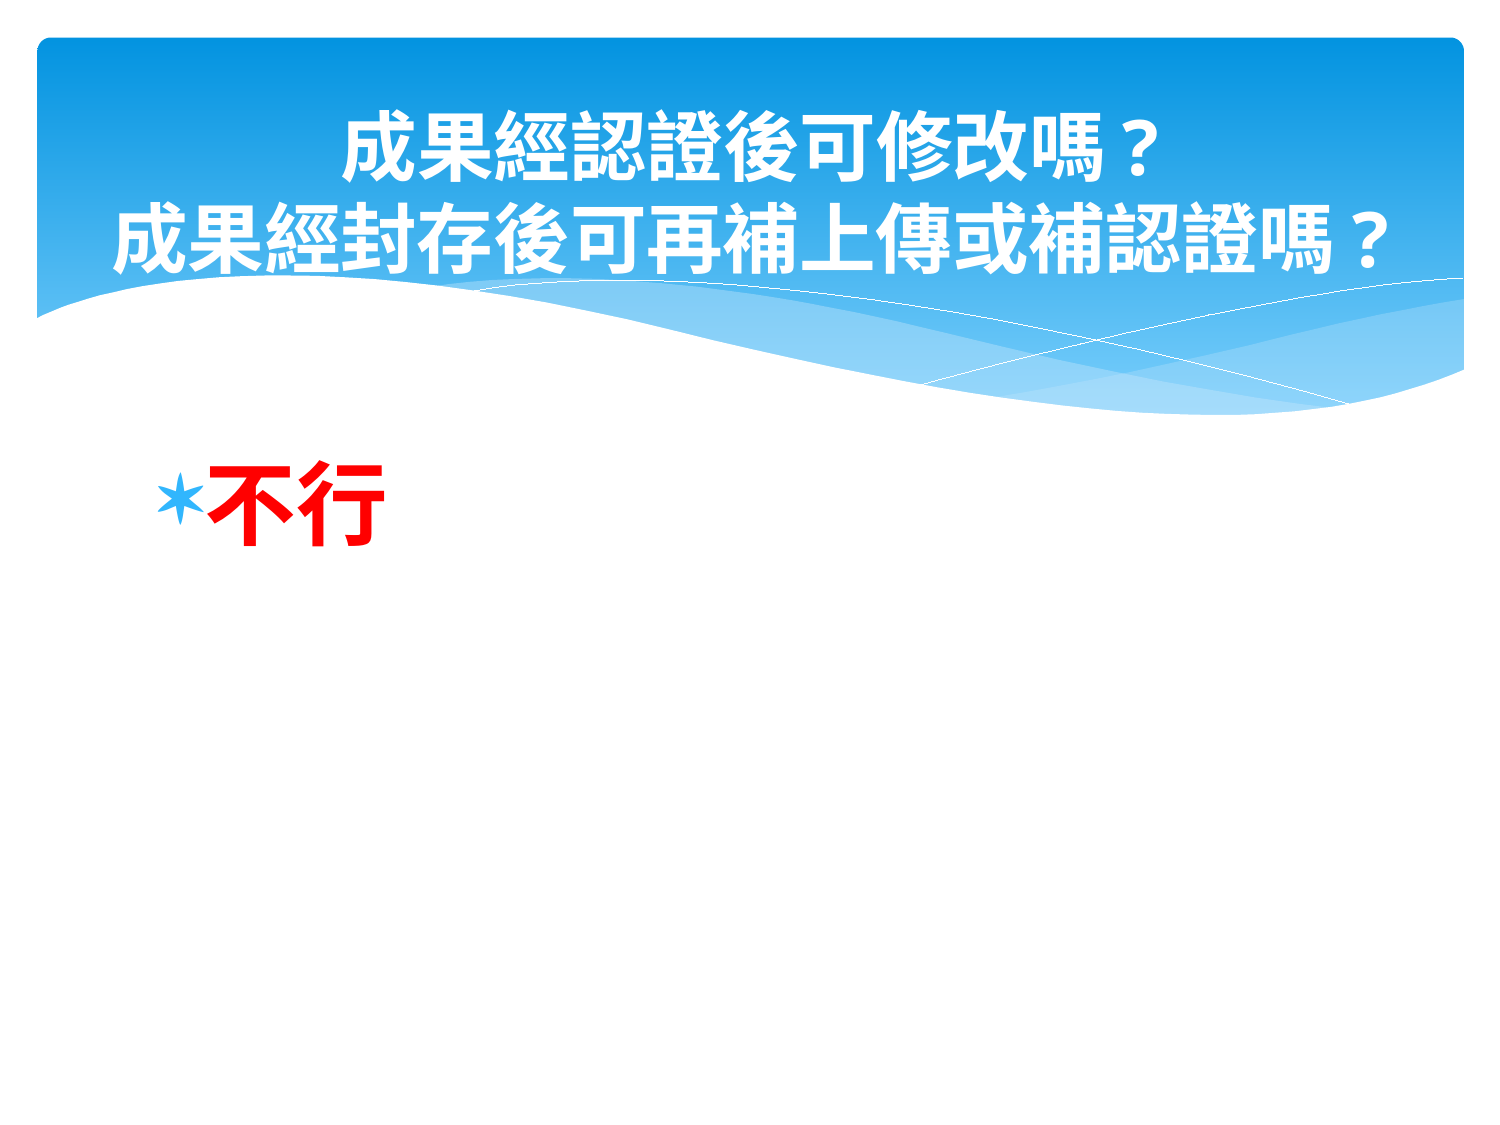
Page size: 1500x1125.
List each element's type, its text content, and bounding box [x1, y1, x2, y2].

title 成果經認證後可修改嗎? 成果經封存後可再補上傳或補認證嗎? [75, 55, 1426, 327]
list 不行 [143, 438, 1359, 1005]
